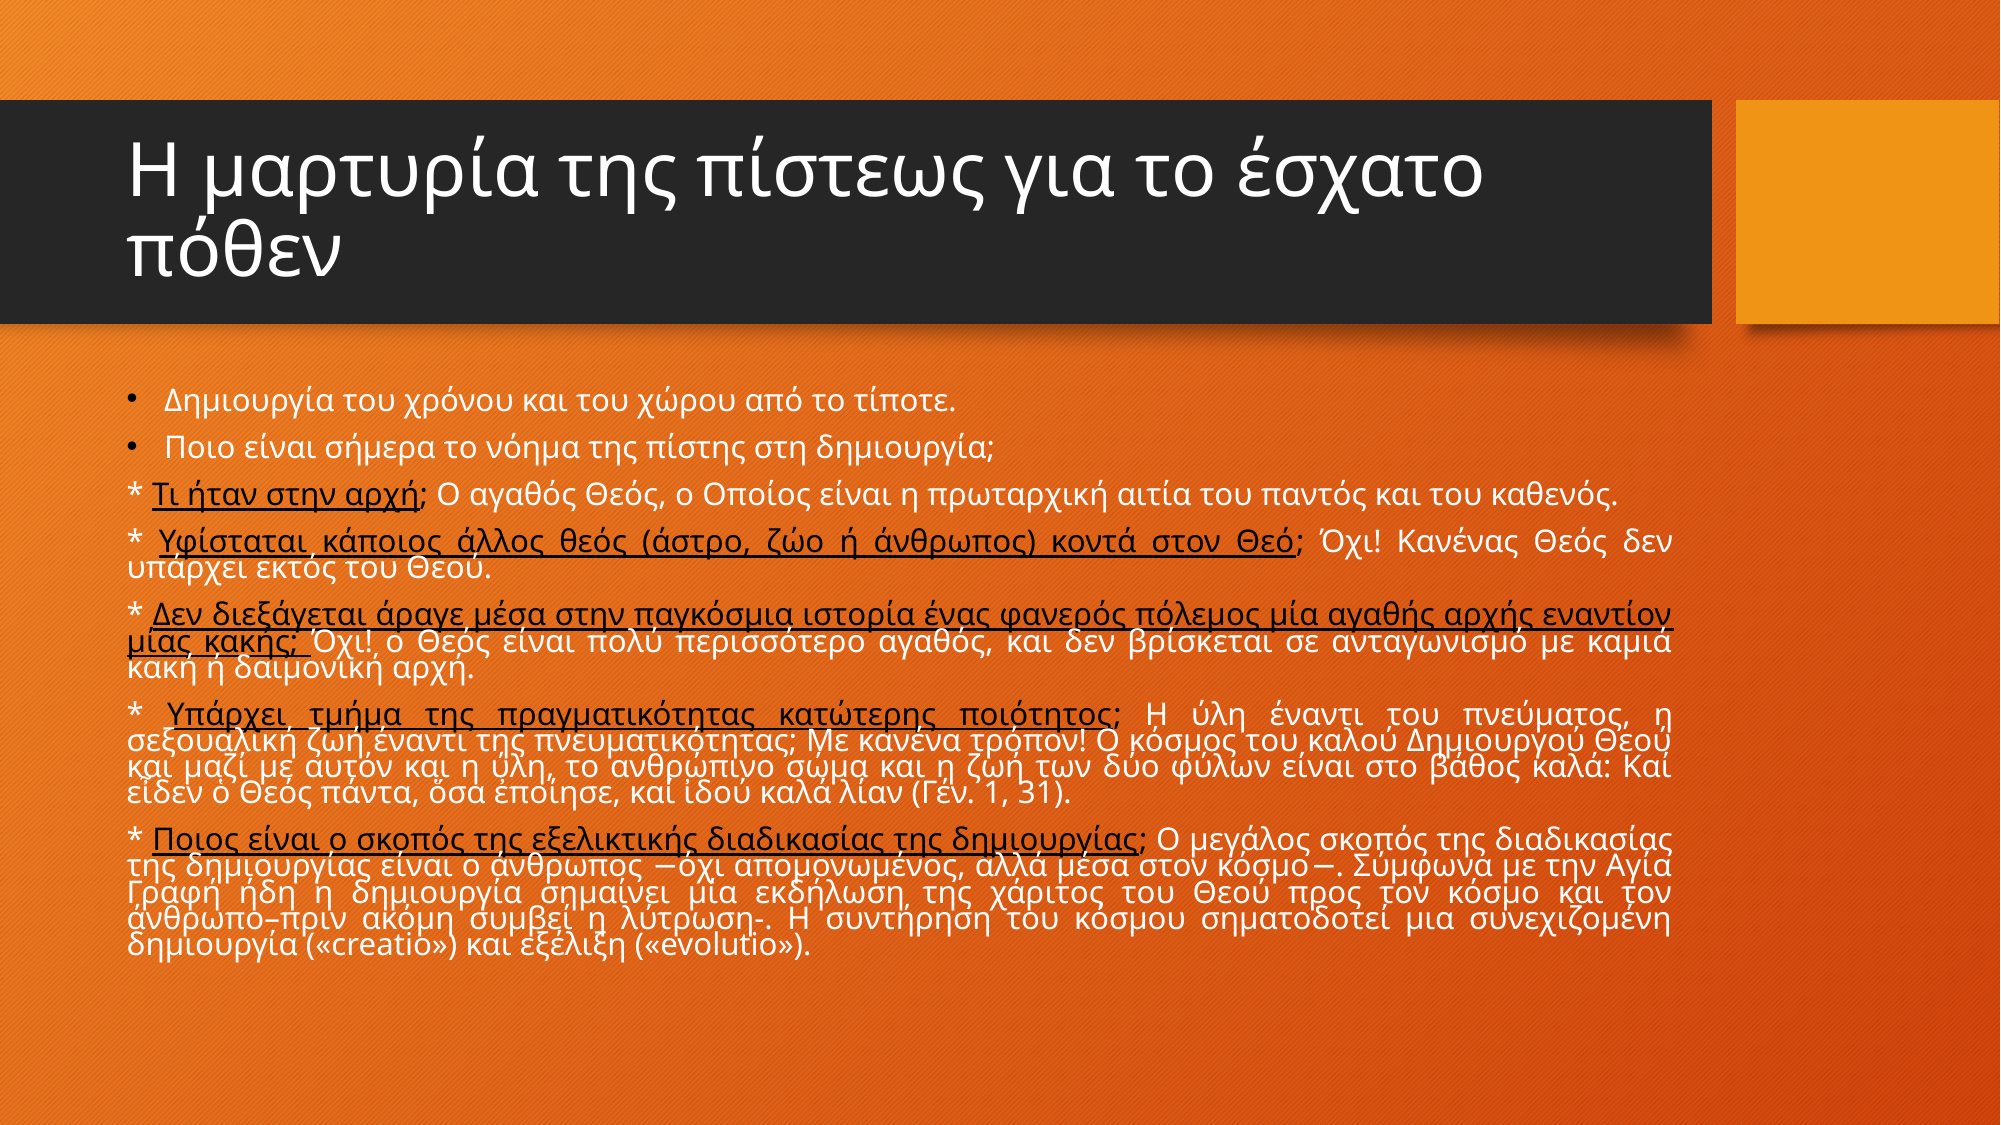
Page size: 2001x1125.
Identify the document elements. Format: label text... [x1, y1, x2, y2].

list Δημιουργία του χρόνου και του χώρου από το τίποτε. Ποιο είναι σήμερα το νόημα της πίστης στη δημιουργία; * Τι ήταν στην αρχή; Ο αγαθός Θεός, ο Οποίος είναι η πρωταρχική αιτία του παντός και του καθενός. * Υφίσταται κάποιος άλλος θεός (άστρο, ζώο ή άνθρωπος) κοντά στον Θεό; Όχι! Κανένας Θεός δεν υπάρχει εκτός του Θεού. * Δεν διεξάγεται άραγε μέσα στην παγκόσμια ιστορία ένας φανερός πόλεμος μία αγαθής αρχής εναντίον μίας κακής; Όχι! ο Θεός είναι πολύ περισσότερο αγαθός, και δεν βρίσκεται σε ανταγωνισμό με καμιά κακή ή δαιμονική αρχή. * Υπάρχει τμήμα της πραγματικότητας κατώτερης ποιότητος; Η ύλη έναντι του πνεύματος, η σεξουαλική ζωή έναντι της πνευματικότητας; Με κανένα τρόπον! Ο κόσμος του καλού Δημιουργού Θεού και μαζί με αυτόν και η ύλη, το ανθρώπινο σώμα και η ζωή των δύο φύλων είναι στο βάθος καλά: Καί εἶδεν ὁ Θεός πάντα, ὅσα ἐποίησε, καί ἰδού καλά λίαν (Γέν. 1, 31). * Ποιος είναι ο σκοπός της εξελικτικής διαδικασίας της δημιουργίας; Ο μεγάλος σκοπός της διαδικασίας της δημιουργίας είναι ο άνθρωπος −όχι απομονωμένος, αλλά μέσα στον κόσμο−. Σύμφωνα με την Αγία Γραφή ήδη η δημιουργία σημαίνει μία εκδήλωση της χάριτος του Θεού προς τον κόσμο και τον άνθρωπο–πριν ακόμη συμβεί η λύτρωση-. Η συντήρηση του κόσμου σηματοδοτεί μια συνεχιζομένη δημιουργία («creatio») και εξέλιξη («evolutio»). [111, 383, 1689, 974]
title Η μαρτυρία της πίστεως για το έσχατο πόθεν [111, 123, 1689, 301]
